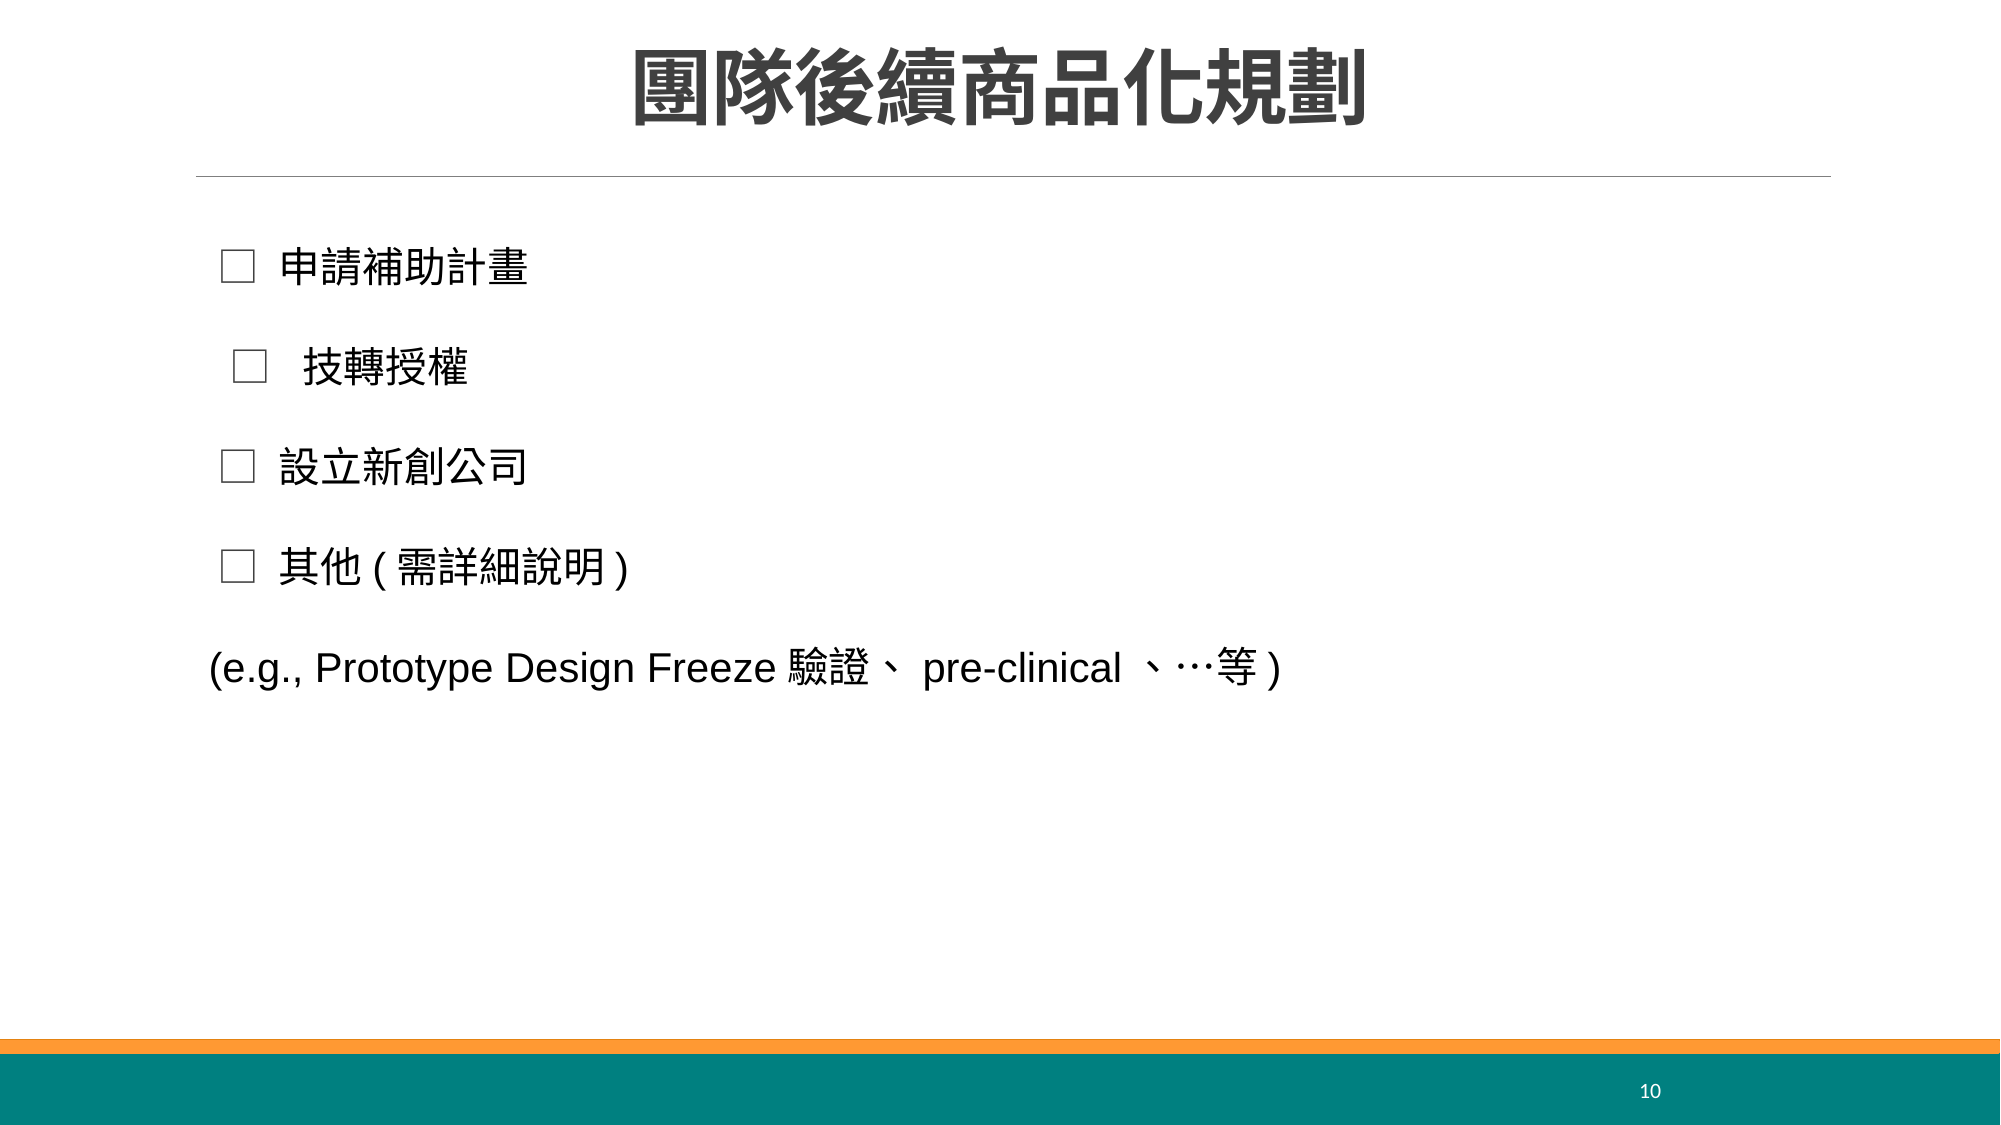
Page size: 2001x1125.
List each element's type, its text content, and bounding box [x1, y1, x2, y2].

text_box <編號> [1624, 1059, 1840, 1120]
text_box 團隊後續商品化規劃 [381, 0, 1619, 144]
list □ 申請補助計畫 □ 技轉授權 □ 設立新創公司 □ 其他(需詳細說明) (e.g., Prototype Design Freeze驗證、pre-clinical、…等) [208, 208, 1816, 999]
